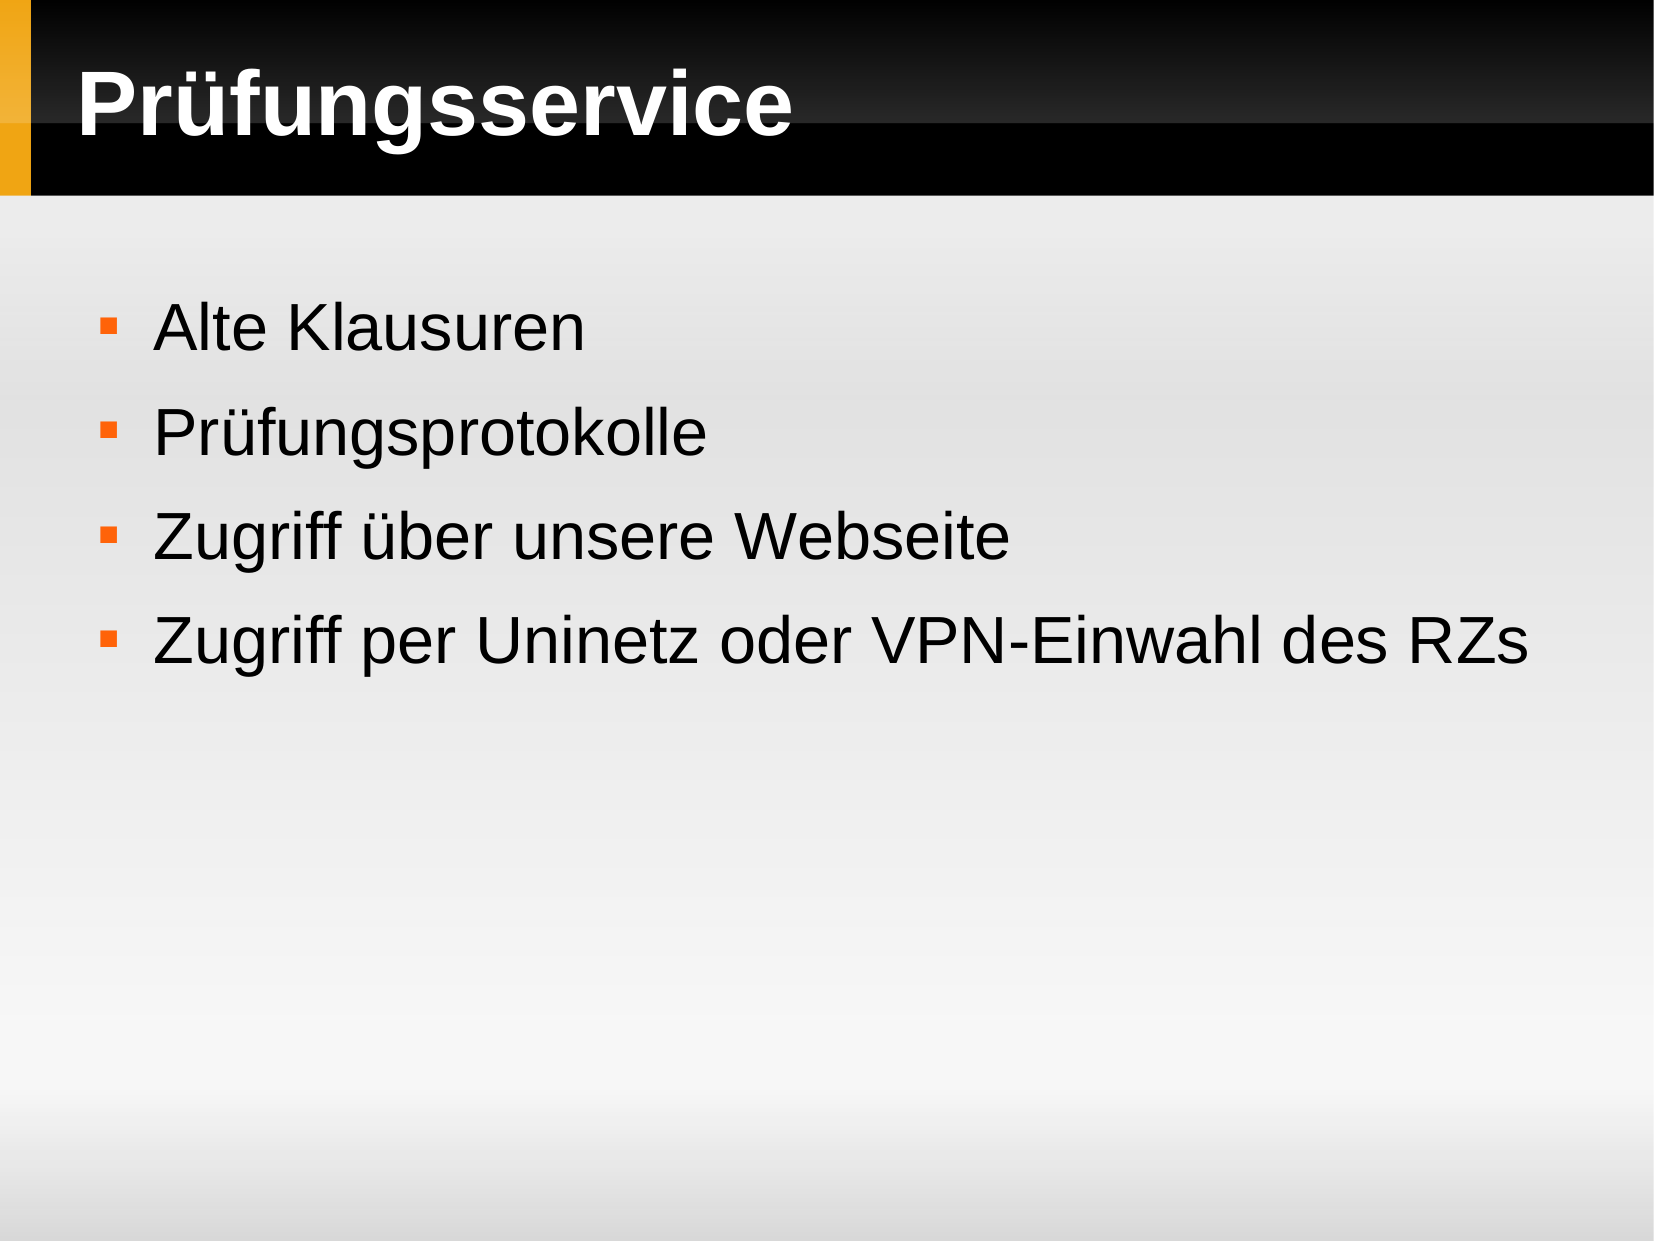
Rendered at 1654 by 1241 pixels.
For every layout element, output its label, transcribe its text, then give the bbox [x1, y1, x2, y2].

picture [0, 0, 1654, 1241]
title Prüfungsservice [76, 0, 1565, 208]
list Alte Klausuren Prüfungsprotokolle Zugriff über unsere Webseite Zugriff per Uninetz oder VPN-Einwahl des RZs [82, 290, 1571, 1109]
